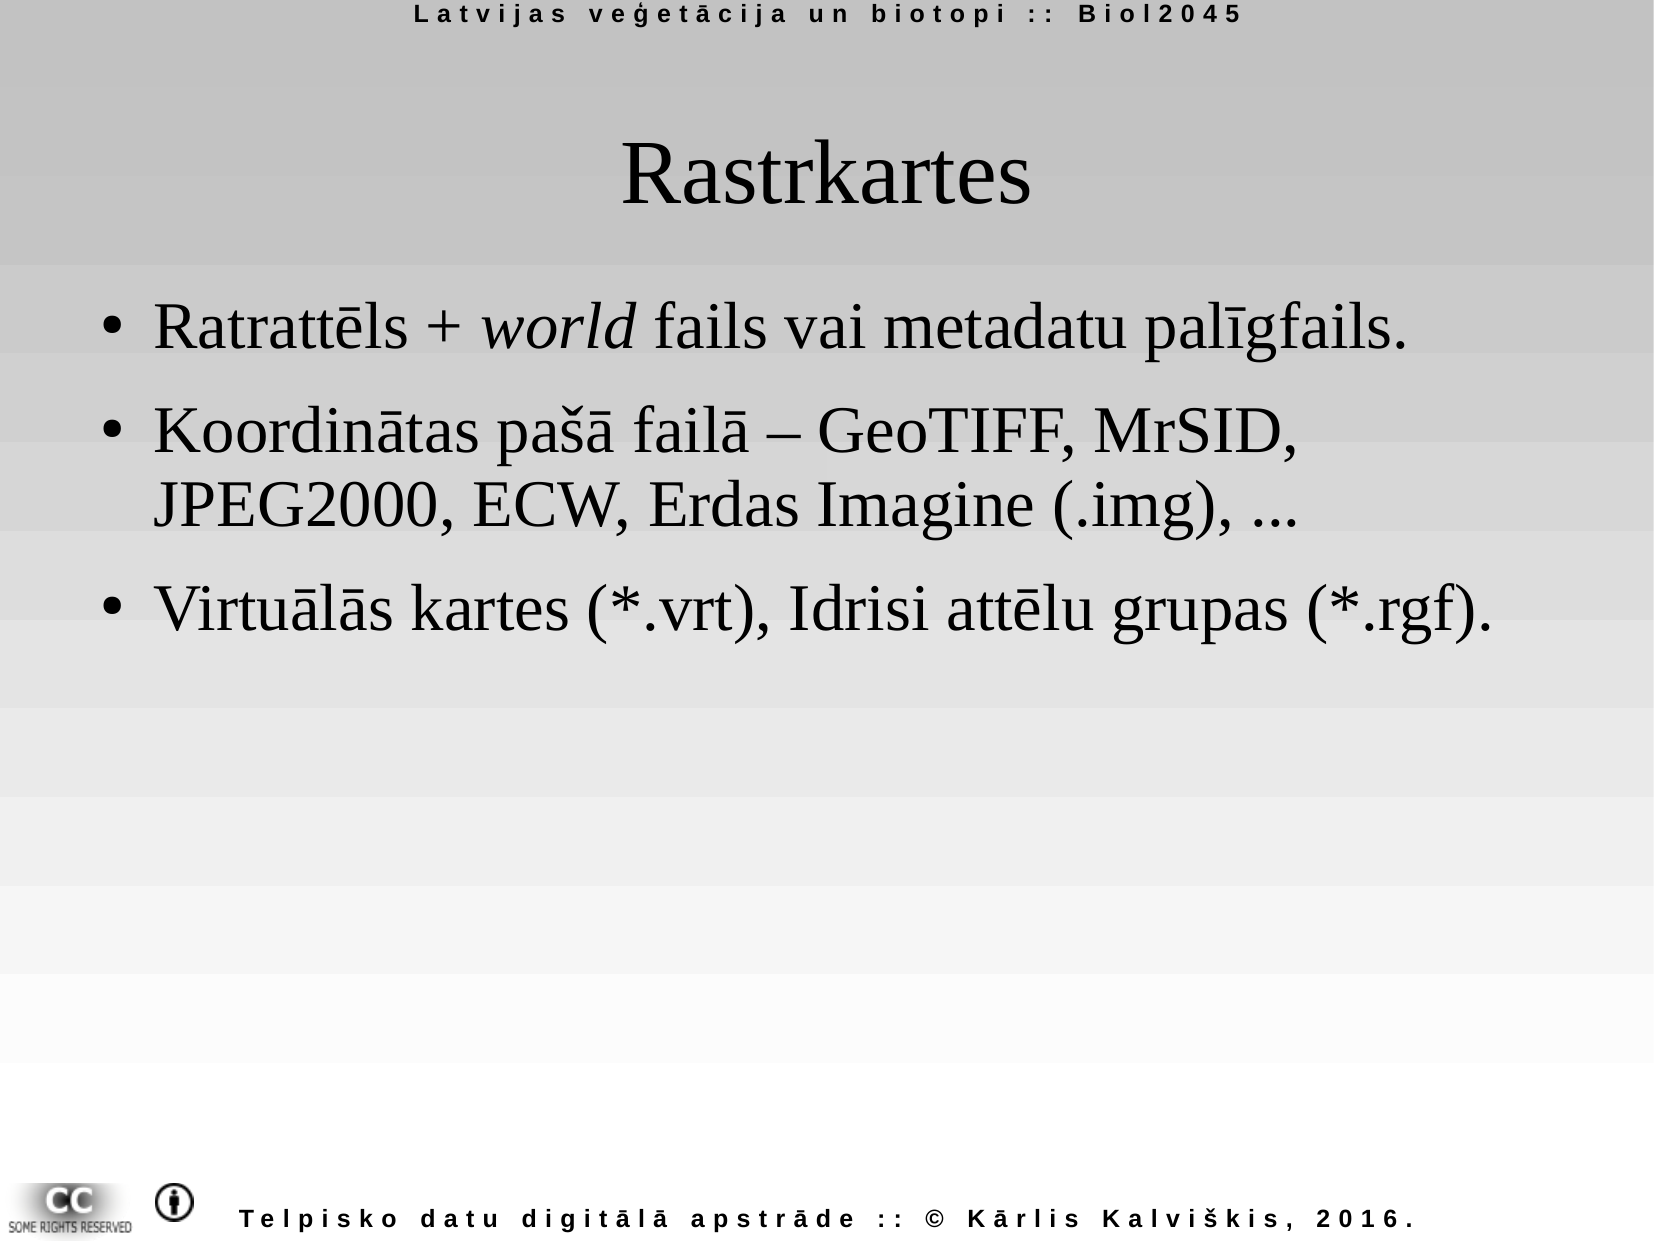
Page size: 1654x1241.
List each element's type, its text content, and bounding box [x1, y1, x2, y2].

list Ratrattēls + world fails vai metadatu palīgfails. Koordinātas pašā failā – GeoTIFF, MrSID, JPEG2000, ECW, Erdas Imagine (.img), ... Virtuālās kartes (*.vrt), Idrisi attēlu grupas (*.rgf). [82, 289, 1571, 1098]
picture [0, 0, 1654, 1241]
title Rastrkartes [29, 49, 1625, 296]
